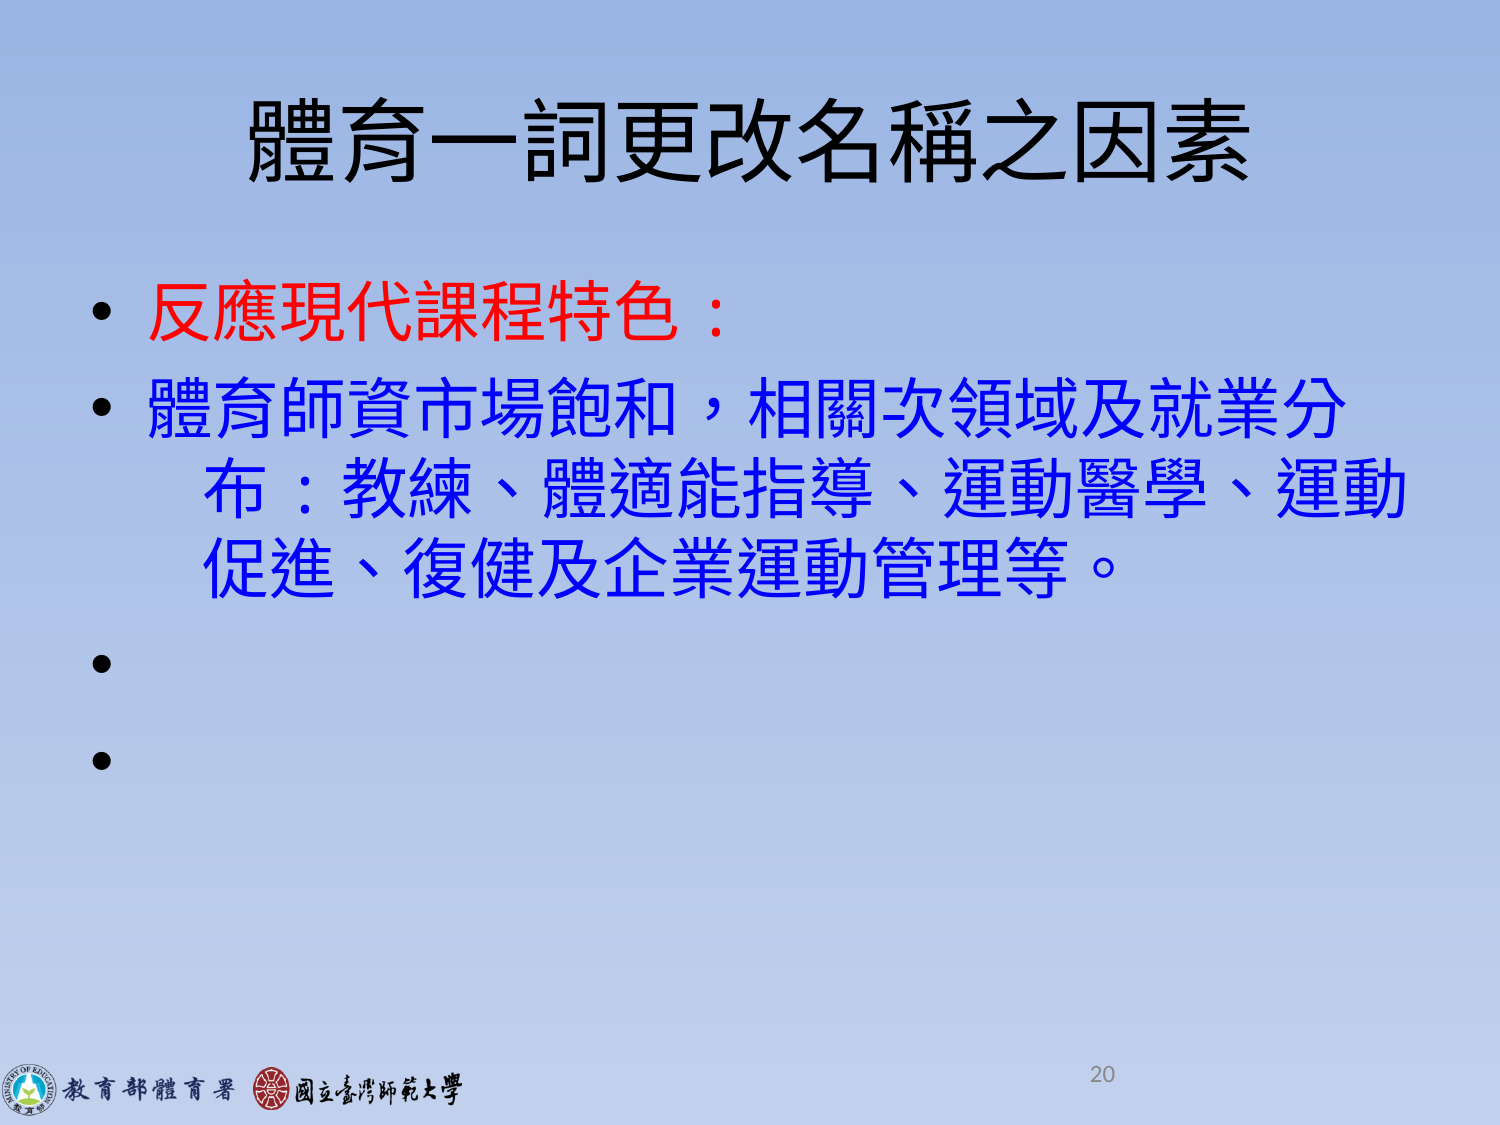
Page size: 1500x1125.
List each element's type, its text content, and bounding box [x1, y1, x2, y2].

title 體育一詞更改名稱之因素 [75, 45, 1426, 233]
text_box [1074, 1042, 1426, 1103]
list 反應現代課程特色: 體育師資市場飽和，相關次領域及就業分布:教練、體適能指導、運動醫學、運動促進、復健及企業運動管理等。 [75, 262, 1426, 1005]
